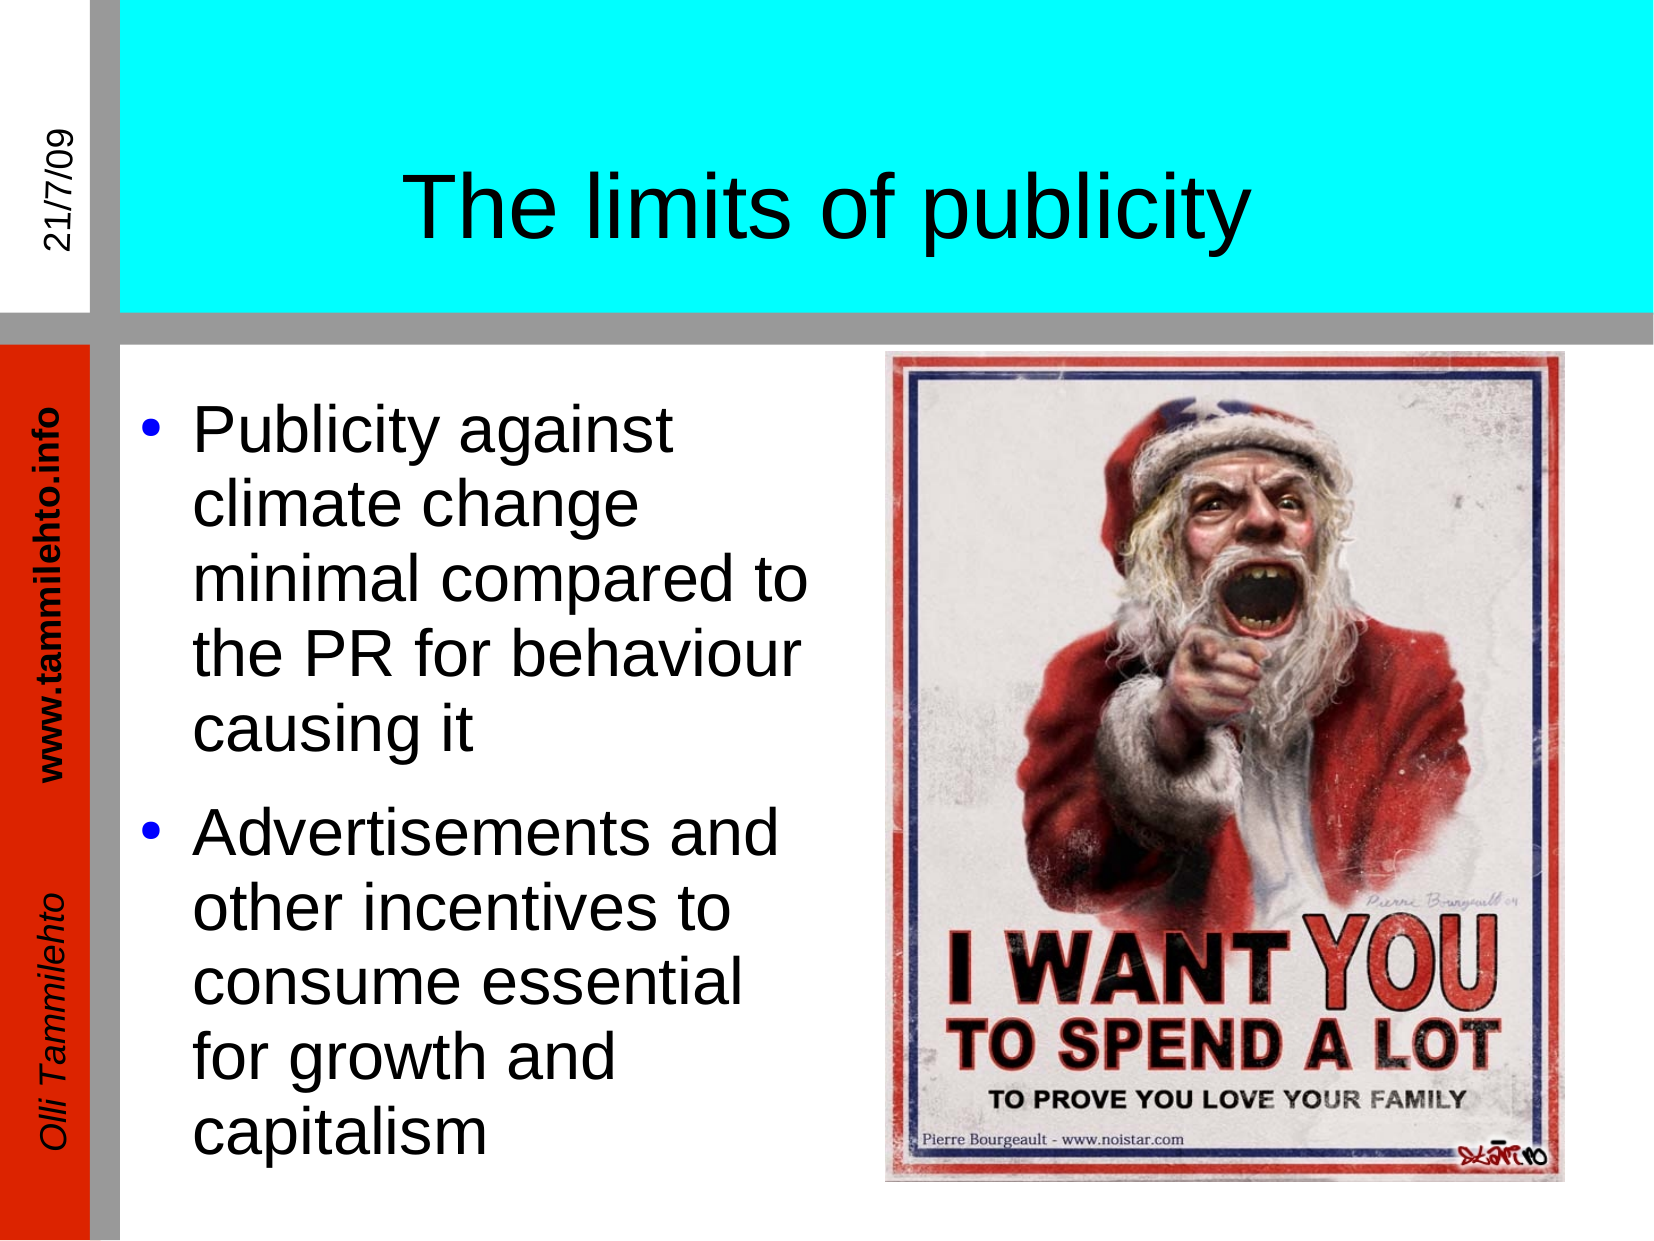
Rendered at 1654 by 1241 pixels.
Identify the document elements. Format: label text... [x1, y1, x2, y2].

list Publicity against climate change minimal compared to the PR for behaviour causing it Advertisements and other incentives to consume essential for growth and capitalism [121, 391, 811, 1169]
title The limits of publicity [121, 102, 1534, 311]
picture [845, 351, 1565, 1182]
